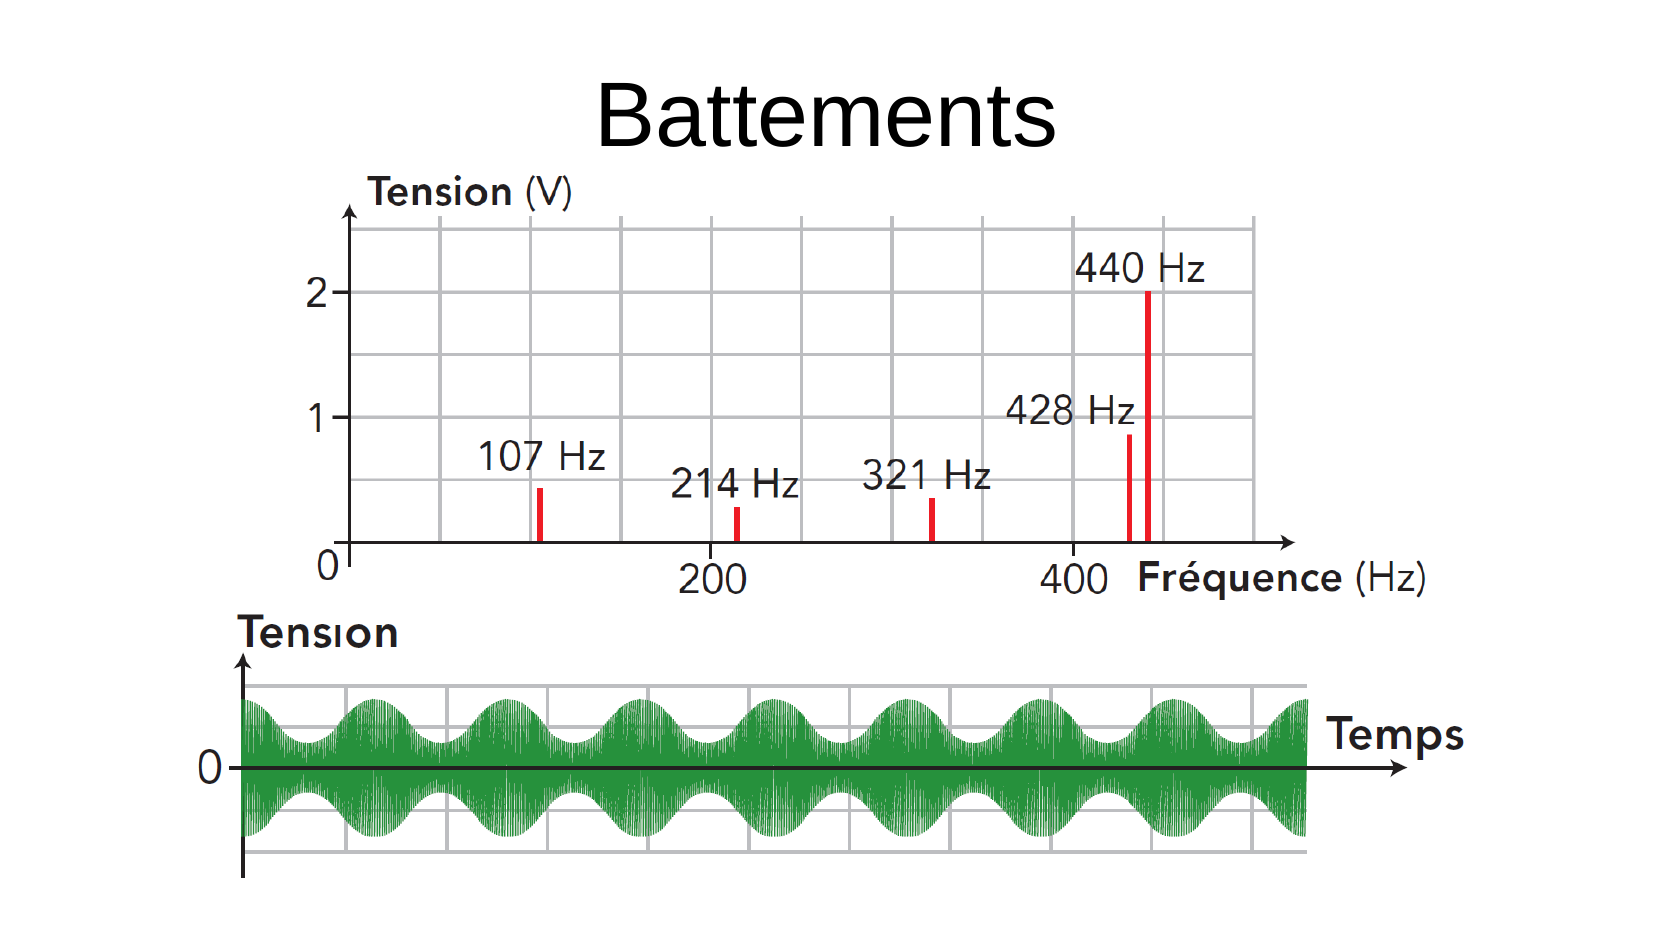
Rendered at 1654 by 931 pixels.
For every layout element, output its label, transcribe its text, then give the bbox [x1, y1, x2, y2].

picture [153, 165, 1477, 886]
title Battements [82, 37, 1571, 193]
